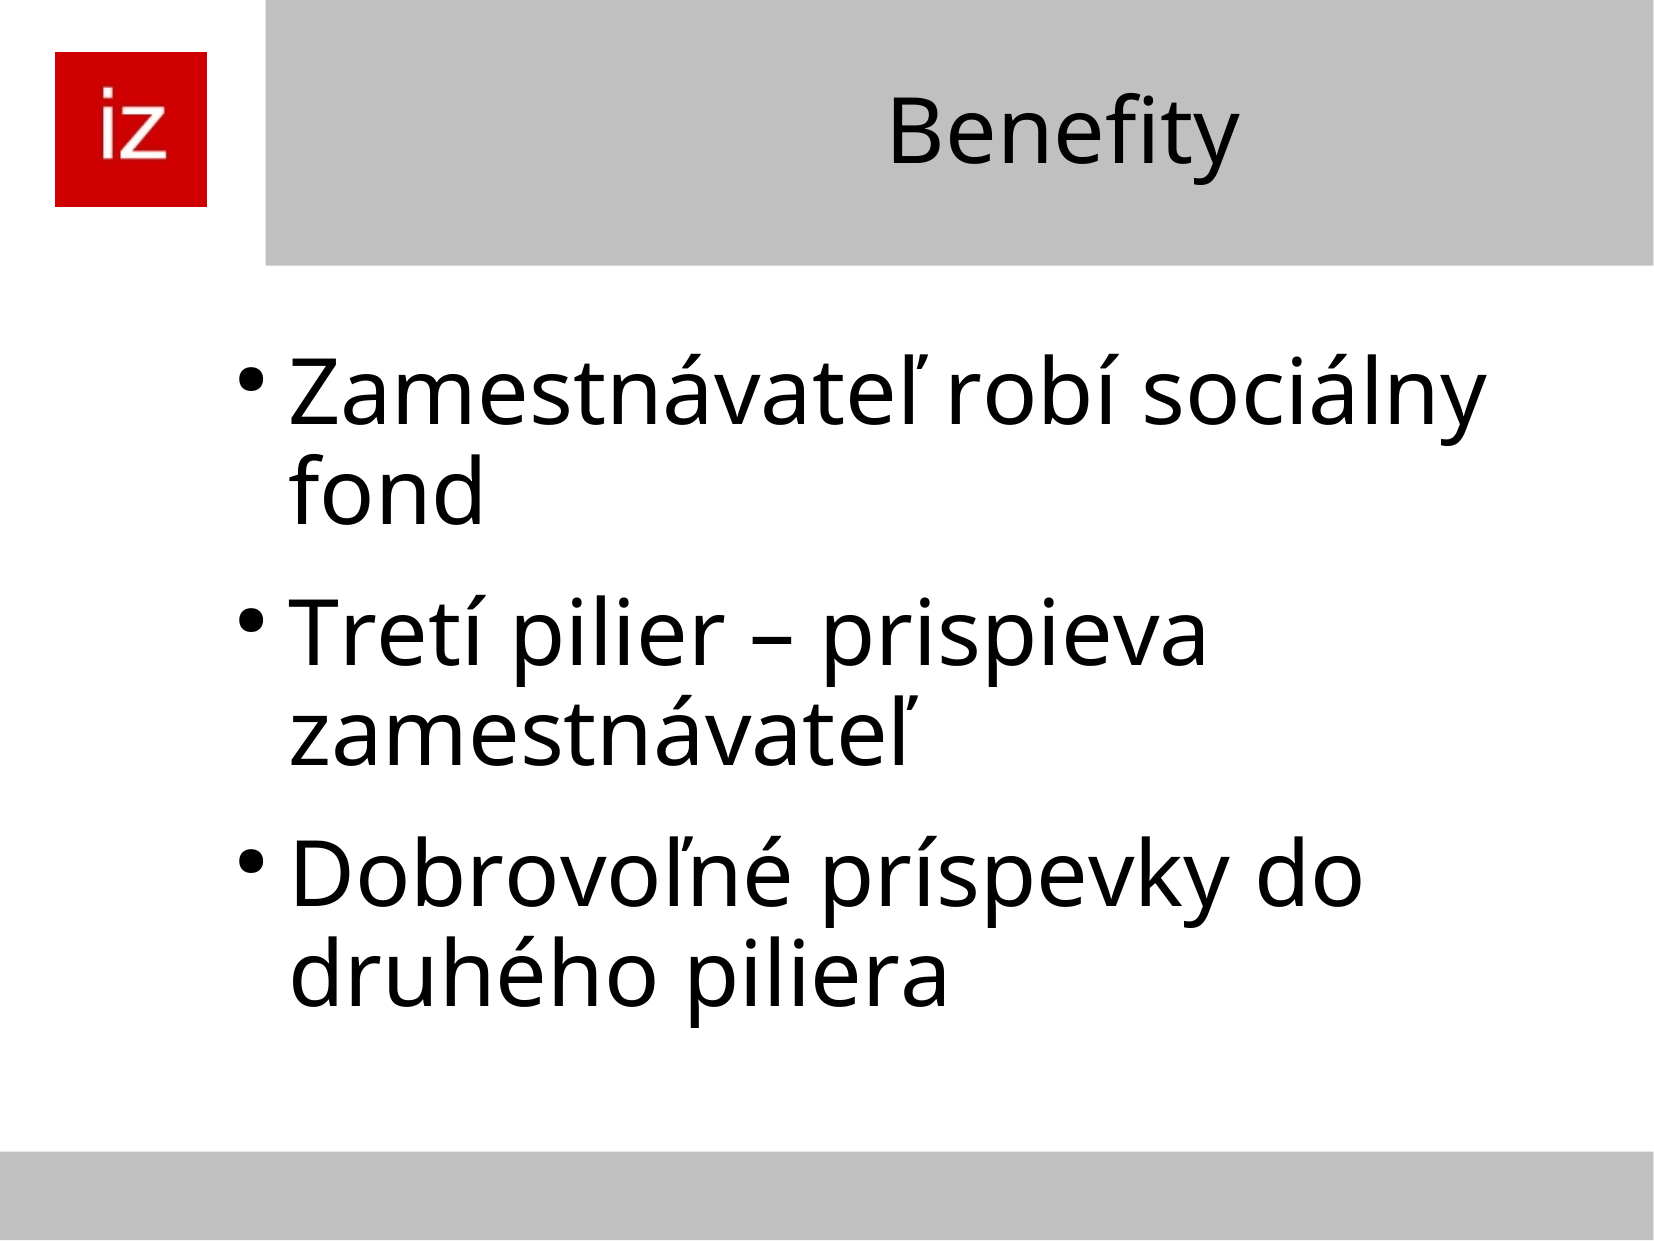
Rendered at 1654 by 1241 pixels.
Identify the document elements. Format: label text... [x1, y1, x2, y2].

picture [55, 52, 207, 207]
list Zamestnávateľ robí sociálny fond Tretí pilier – prispieva zamestnávateľ Dobrovoľné príspevky do druhého piliera [121, 344, 1533, 1126]
title Benefity [561, 29, 1565, 237]
